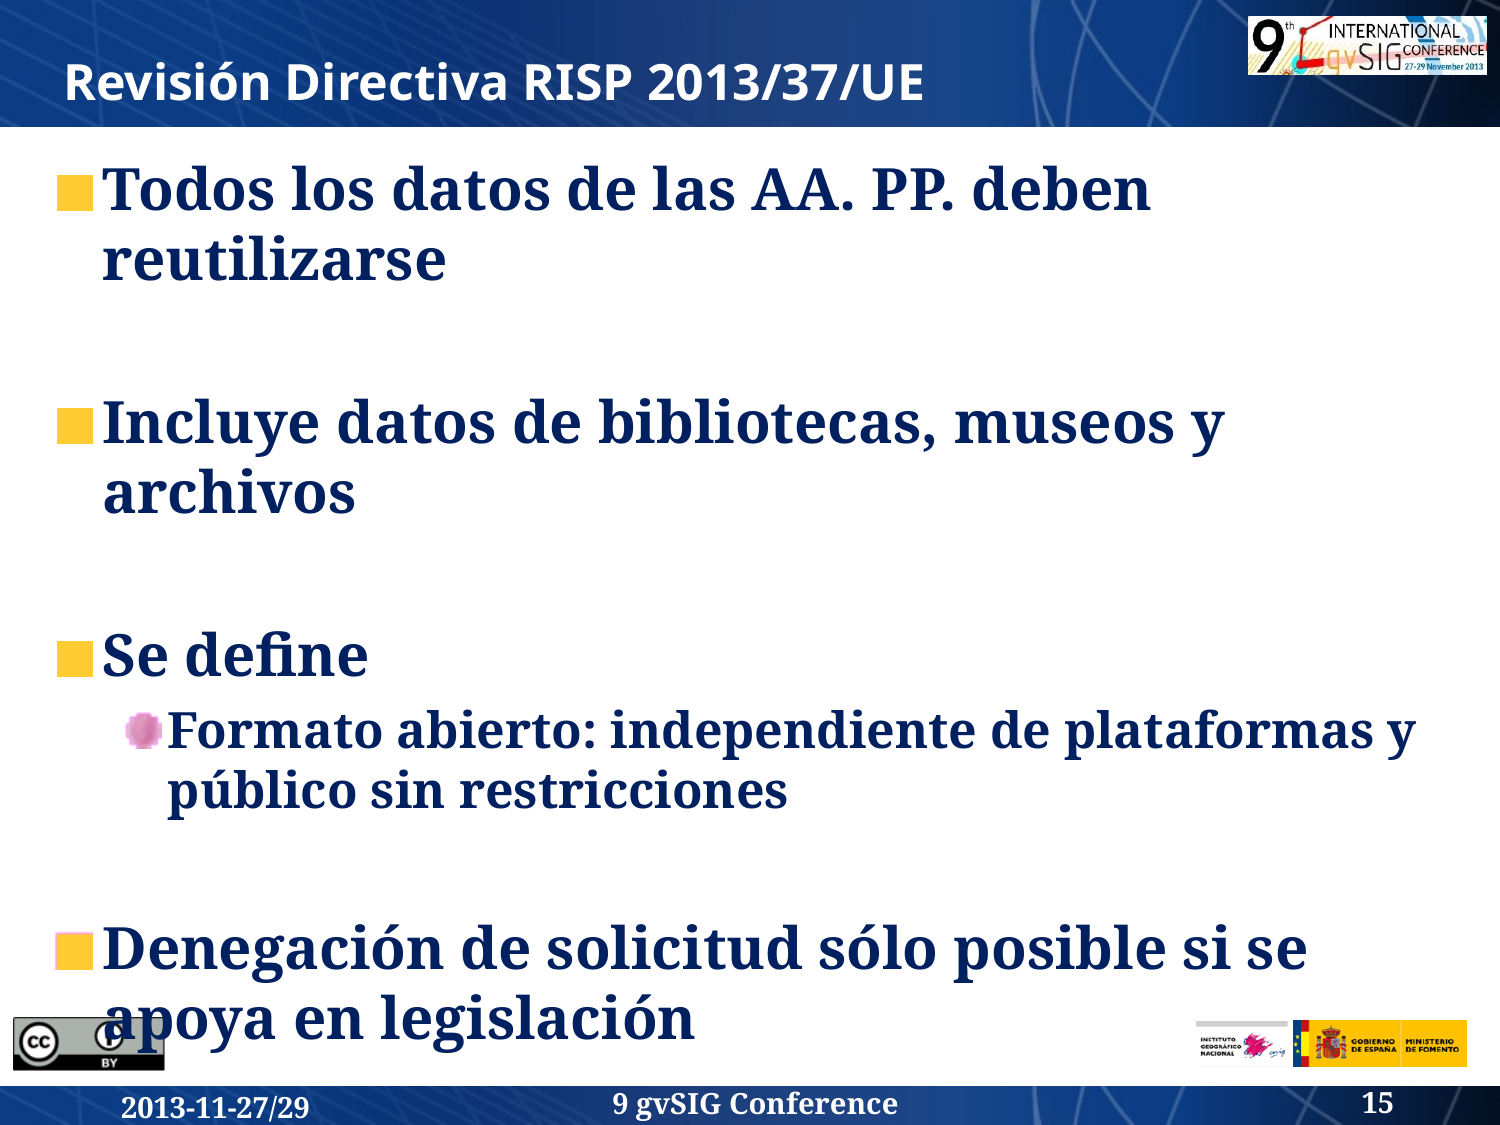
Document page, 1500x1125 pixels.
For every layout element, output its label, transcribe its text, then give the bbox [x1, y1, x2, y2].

picture [1195, 1019, 1467, 1068]
list Todos los datos de las AA. PP. deben reutilizarse Incluye datos de bibliotecas, museos y archivos Se define Formato abierto: independiente de plataformas y público sin restricciones Denegación de solicitud sólo posible si se apoya en legislación [31, 144, 1465, 1004]
picture [0, 0, 1500, 127]
picture [0, 1086, 1500, 1125]
picture [114, 1024, 122, 1035]
picture [151, 1017, 163, 1035]
title Revisión Directiva RISP 2013/37/UE [0, 43, 1275, 107]
picture [13, 1017, 166, 1072]
